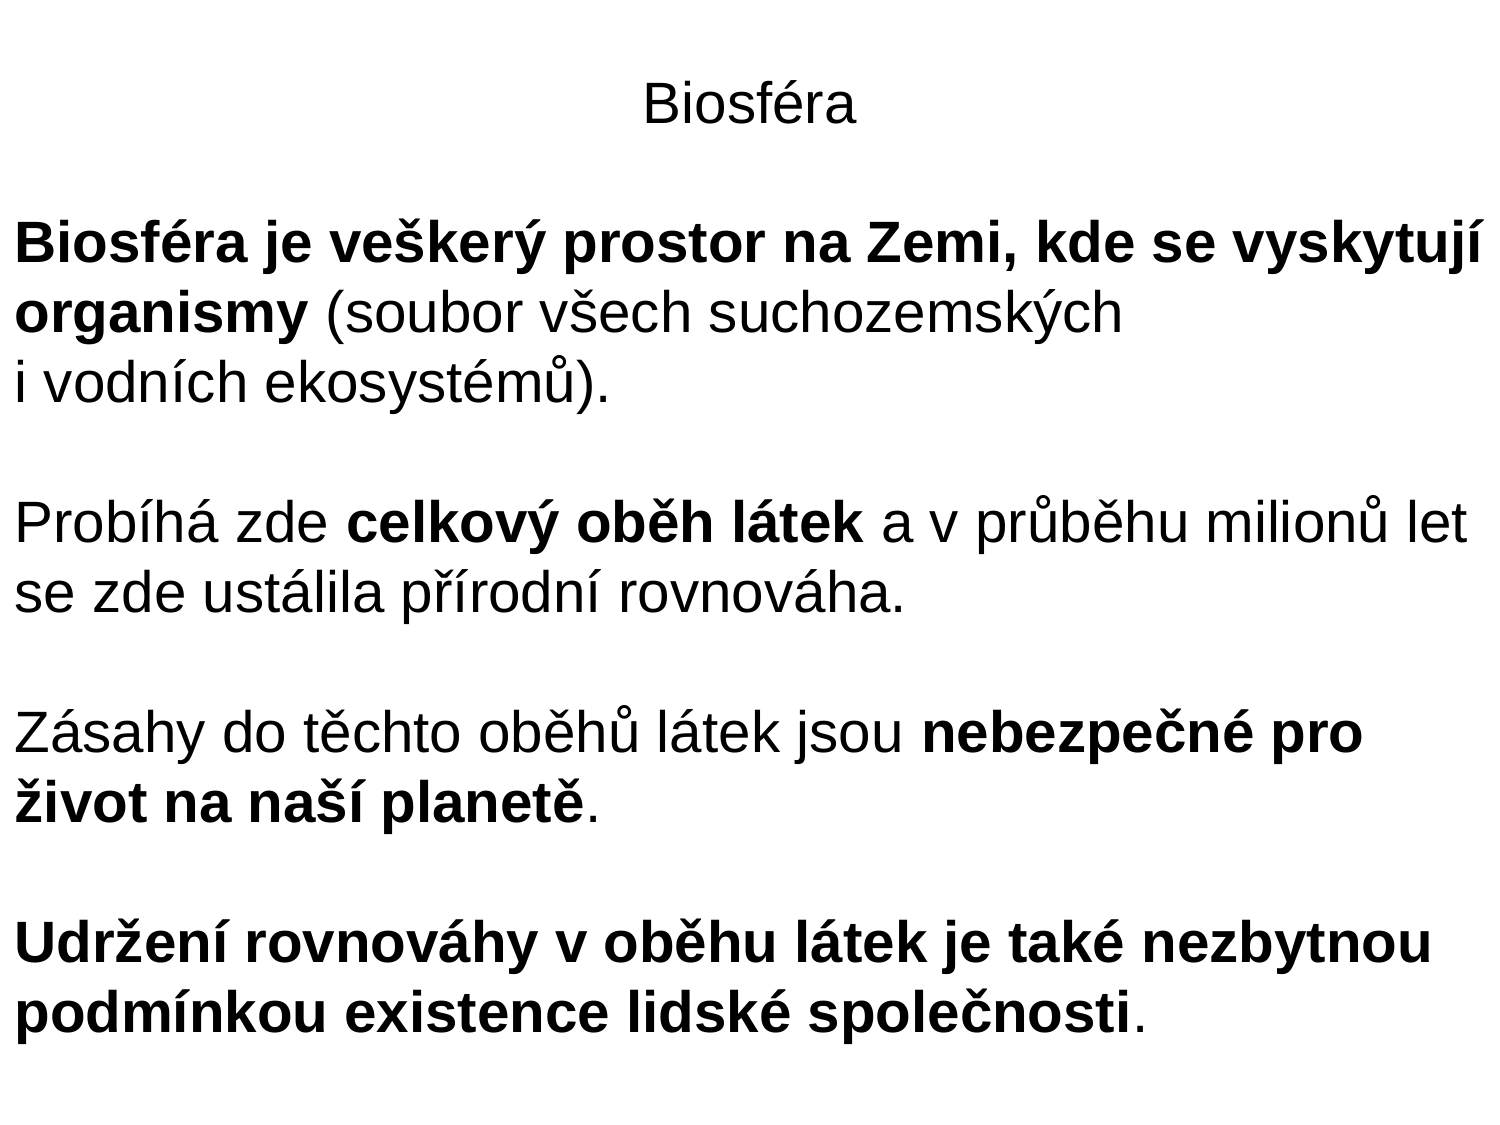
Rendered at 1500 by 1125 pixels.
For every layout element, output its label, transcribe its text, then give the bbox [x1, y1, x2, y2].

text_box Biosféra [0, 57, 1500, 144]
text_box Biosféra je veškerý prostor na Zemi, kde se vyskytují organismy (soubor všech suchozemských i vodních ekosystémů). Probíhá zde celkový oběh látek a v průběhu milionů let se zde ustálila přírodní rovnováha. Zásahy do těchto oběhů látek jsou nebezpečné pro život na naší planetě. Udržení rovnováhy v oběhu látek je také nezbytnou podmínkou existence lidské společnosti. [0, 196, 1500, 1052]
